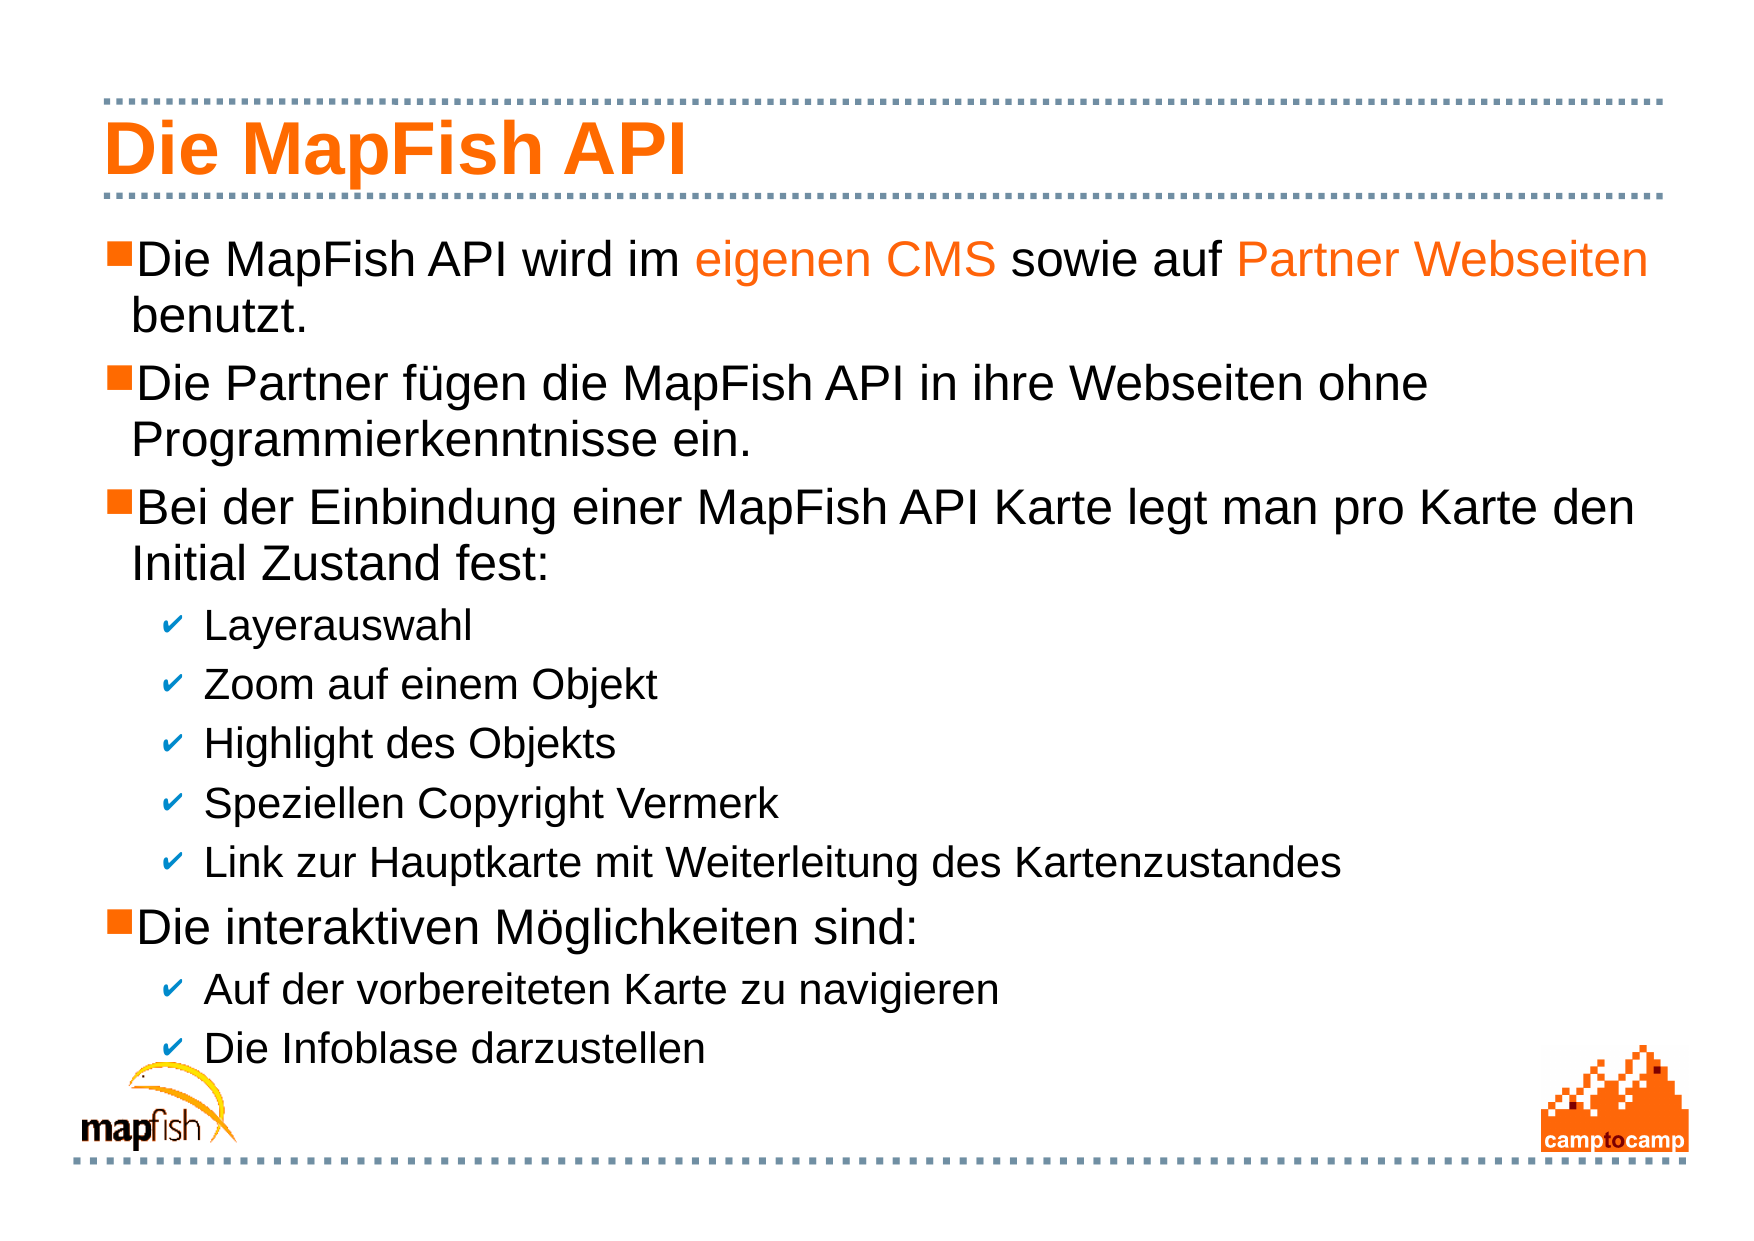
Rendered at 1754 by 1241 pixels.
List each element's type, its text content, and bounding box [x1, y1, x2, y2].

picture [1541, 1045, 1689, 1152]
picture [82, 1062, 237, 1151]
title Die MapFish API [103, 104, 1660, 193]
list Die MapFish API wird im eigenen CMS sowie auf Partner Webseiten benutzt. Die Partner fügen die MapFish API in ihre Webseiten ohne Programmierkenntnisse ein. Bei der Einbindung einer MapFish API Karte legt man pro Karte den Initial Zustand fest: Layerauswahl Zoom auf einem Objekt Highlight des Objekts Speziellen Copyright Vermerk Link zur Hauptkarte mit Weiterleitung des Kartenzustandes Die interaktiven Möglichkeiten sind: Auf der vorbereiteten Karte zu navigieren Die Infoblase darzustellen [103, 231, 1660, 1133]
